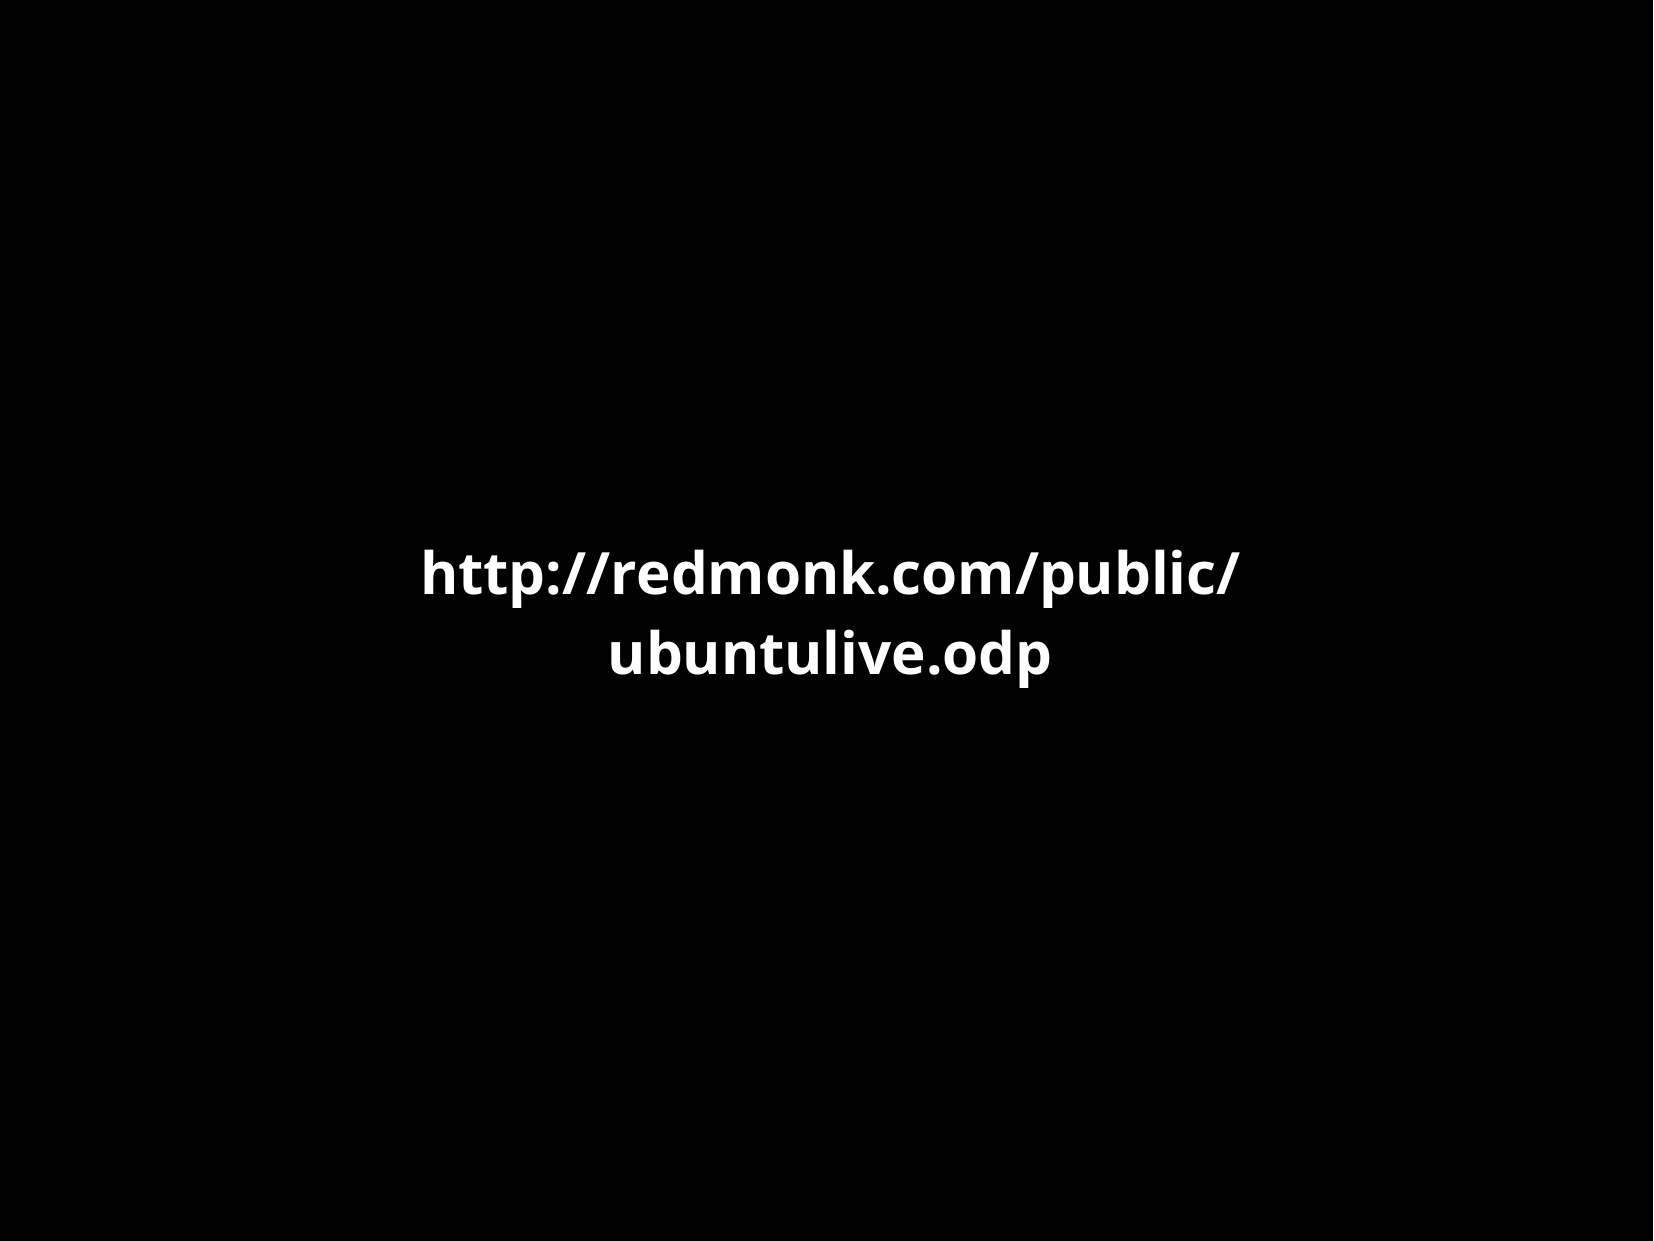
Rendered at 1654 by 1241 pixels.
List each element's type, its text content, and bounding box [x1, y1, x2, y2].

text_box http://redmonk.com/public/ubuntulive.odp [305, 525, 1355, 610]
